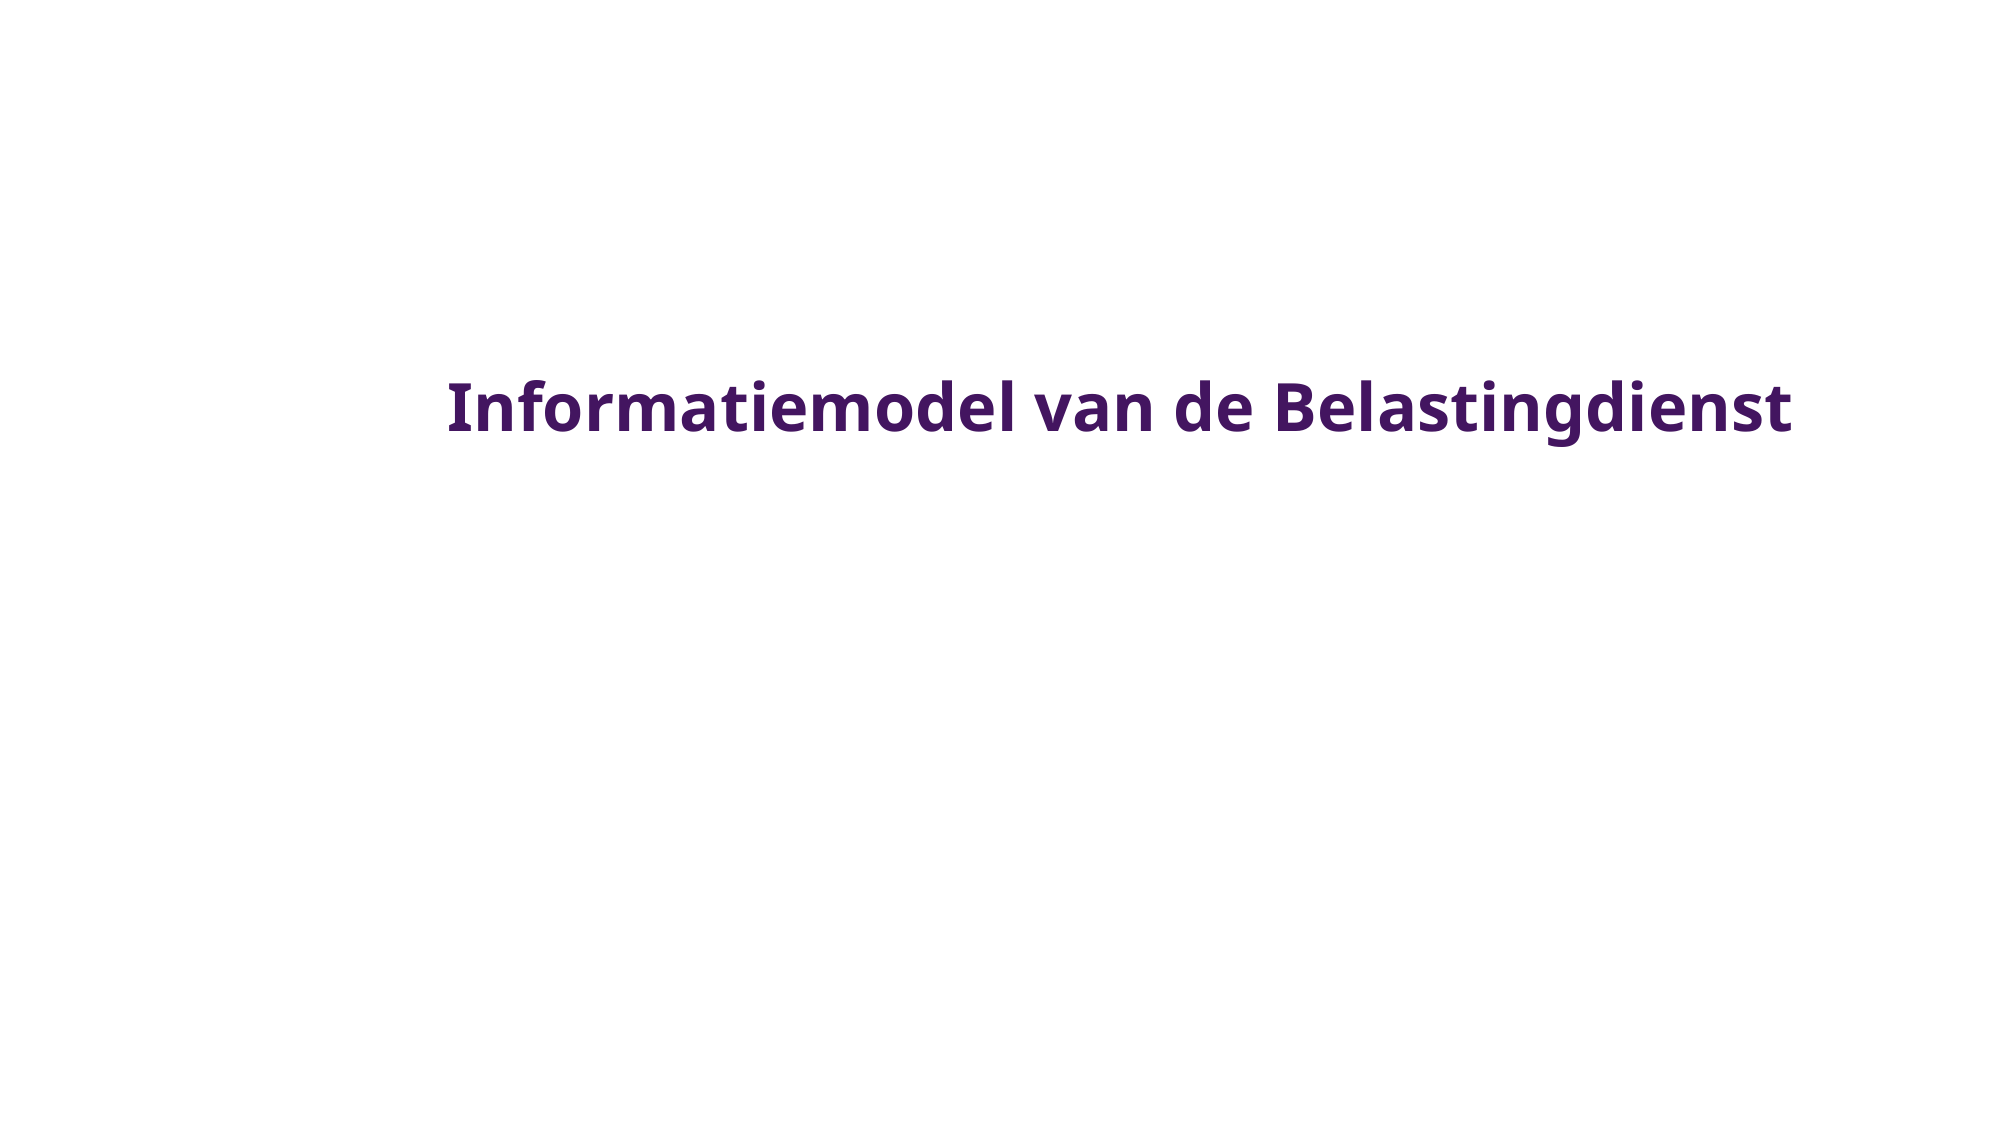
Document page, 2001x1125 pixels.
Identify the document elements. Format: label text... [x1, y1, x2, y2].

text_box Informatiemodel van de Belastingdienst [432, 357, 1810, 452]
